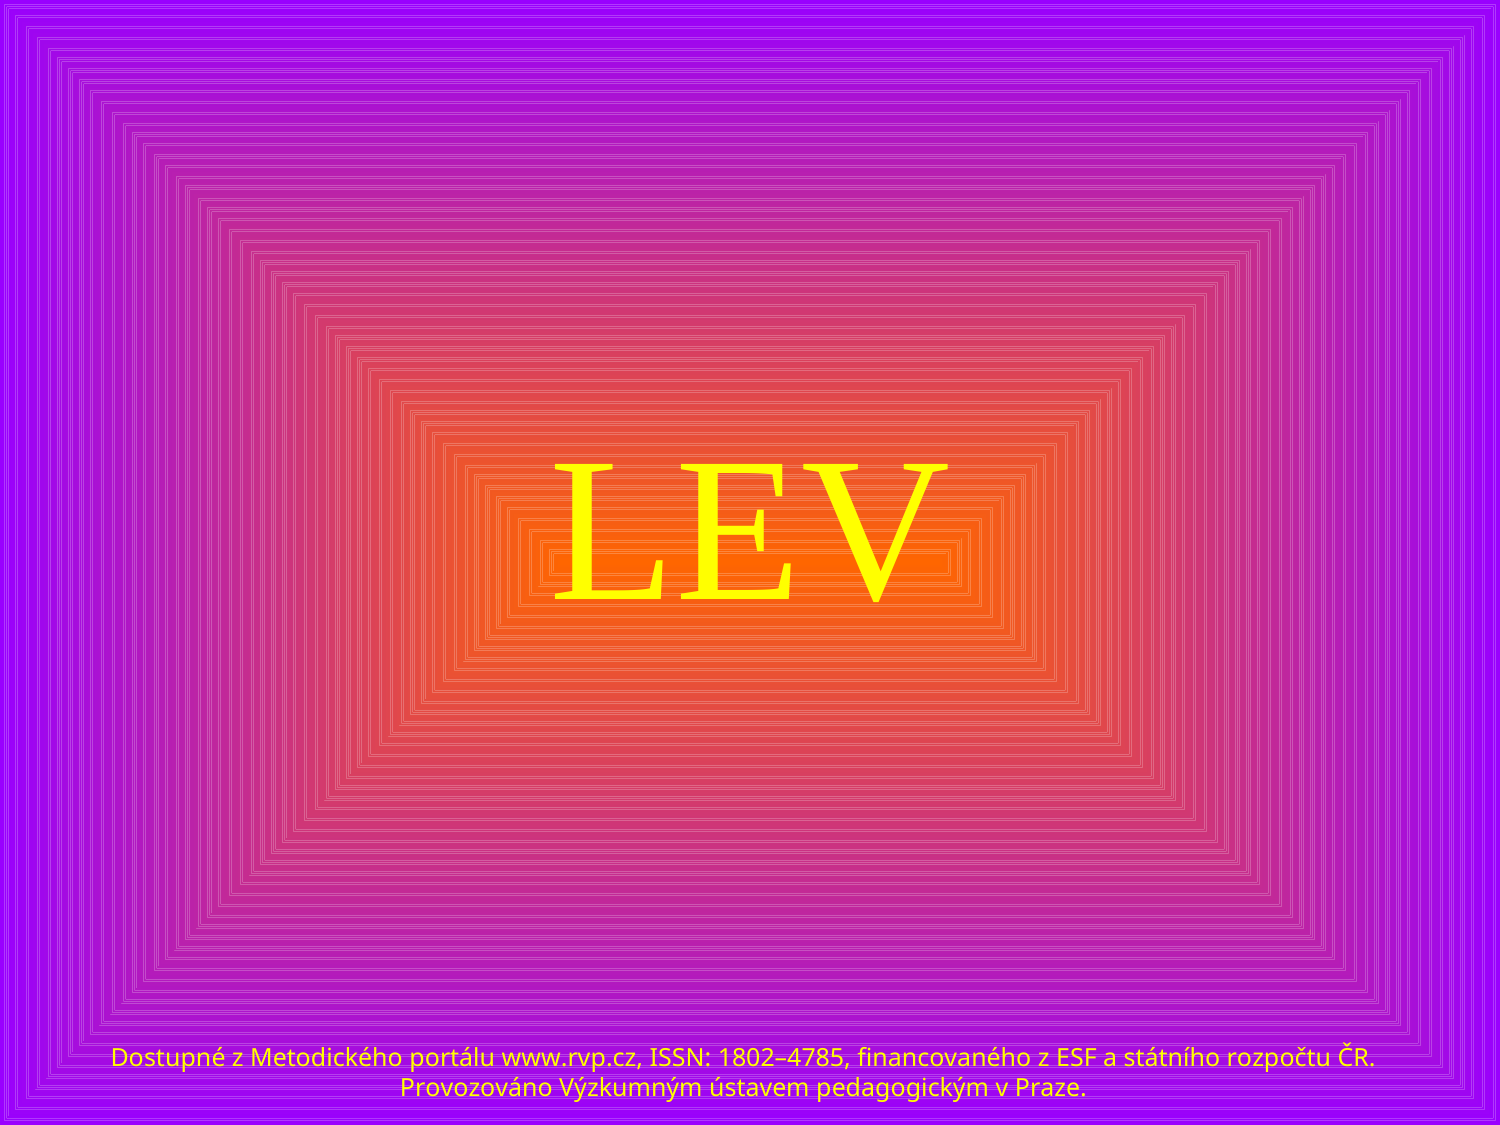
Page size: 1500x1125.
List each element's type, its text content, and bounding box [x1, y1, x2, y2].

text_box Dostupné z Metodického portálu www.rvp.cz, ISSN: 1802–4785, financovaného z ESF a státního rozpočtu ČR. Provozováno Výzkumným ústavem pedagogickým v Praze. [35, 1041, 1454, 1102]
text_box LEV [0, 385, 1500, 649]
